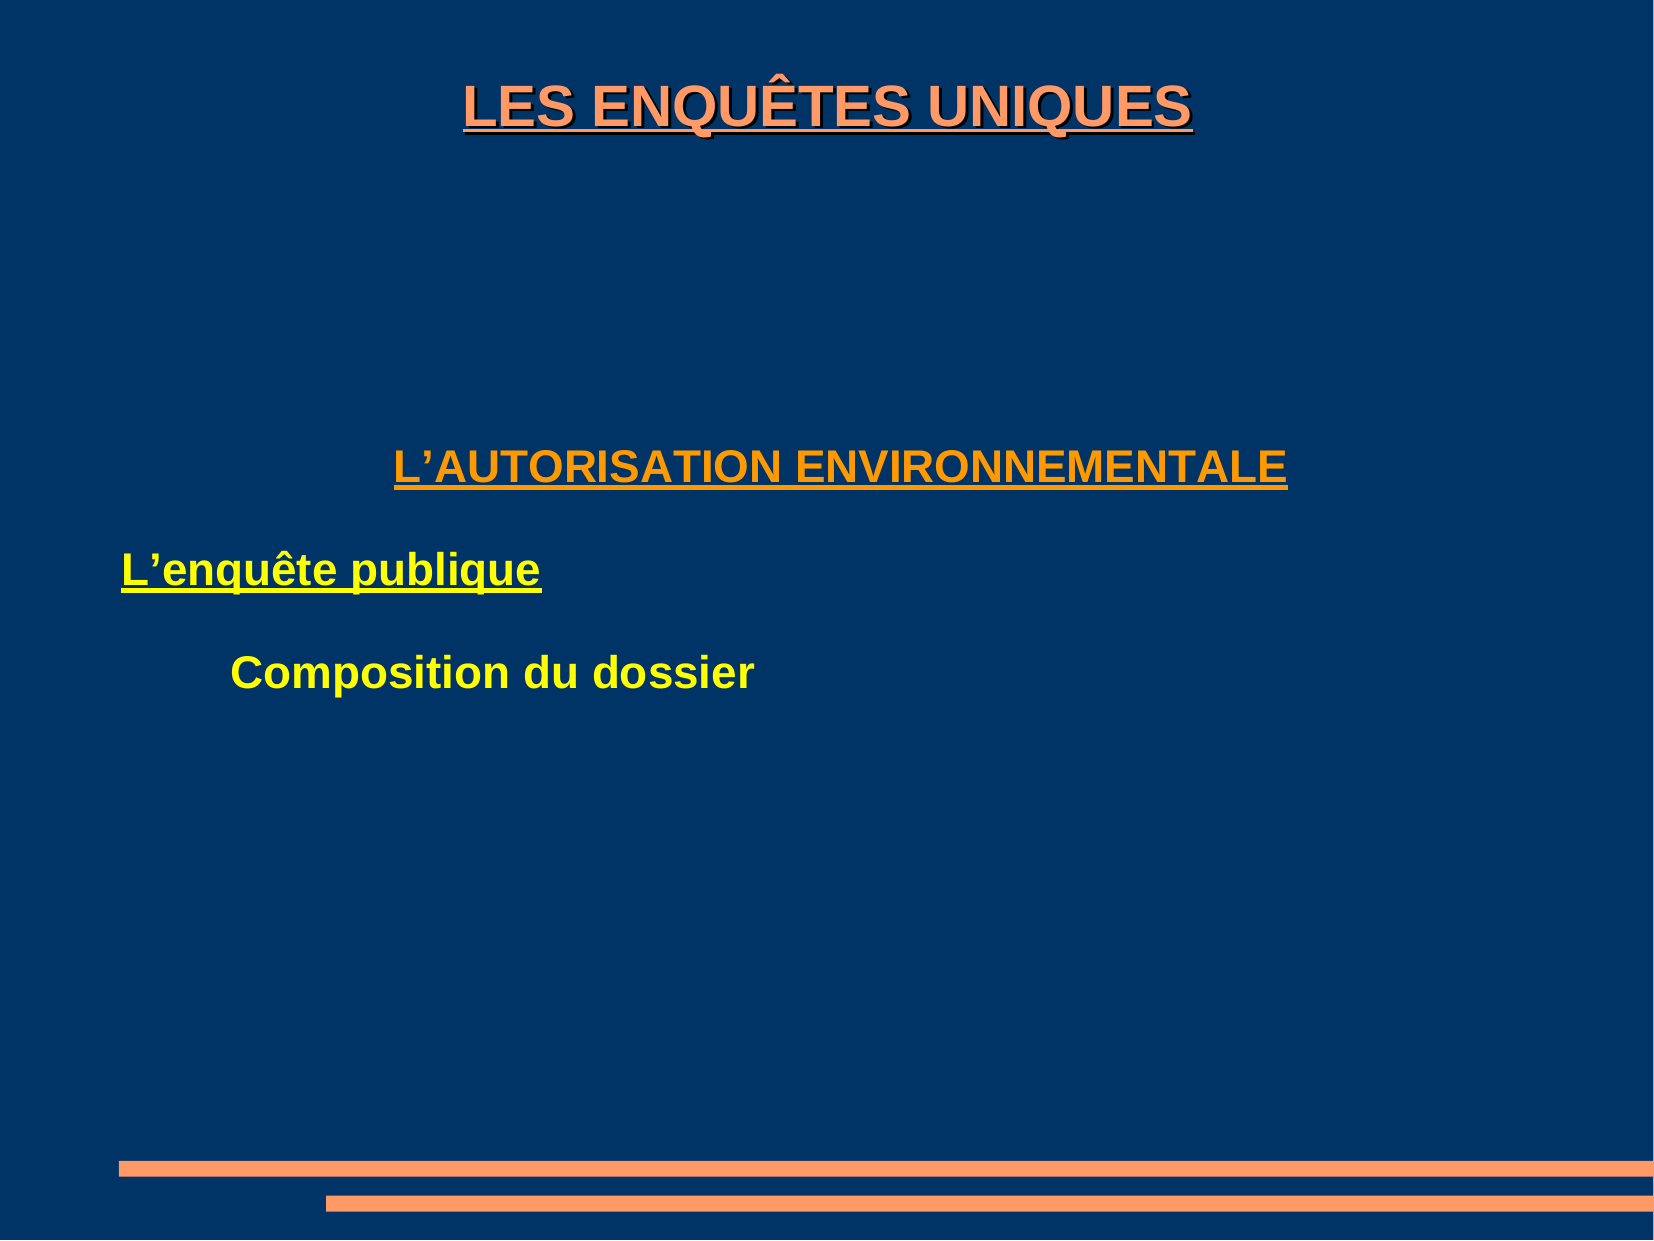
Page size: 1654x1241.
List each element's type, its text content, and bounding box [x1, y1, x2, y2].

title LES ENQUÊTES UNIQUES [121, 46, 1534, 166]
subtitle L’AUTORISATION ENVIRONNEMENTALE L’enquête publique Composition du dossier [121, 201, 1561, 1143]
